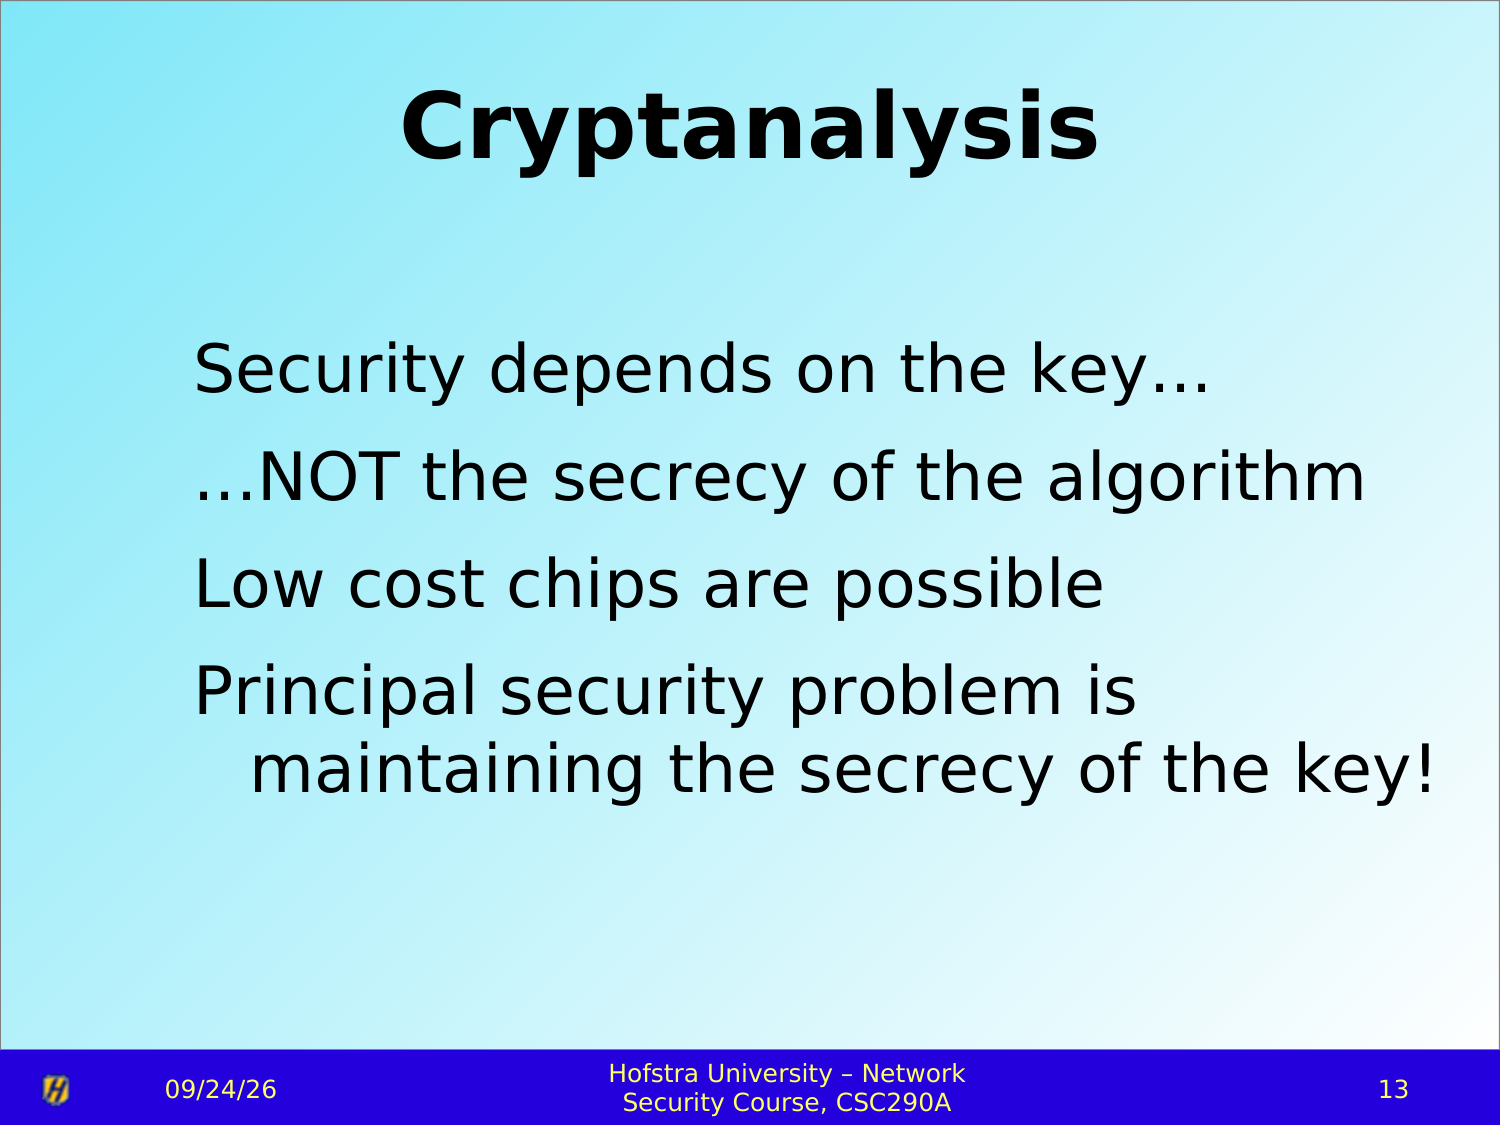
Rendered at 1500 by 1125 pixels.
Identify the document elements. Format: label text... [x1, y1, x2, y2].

list Security depends on the key... ...NOT the secrecy of the algorithm Low cost chips are possible Principal security problem is maintaining the secrecy of the key! [193, 330, 1469, 1013]
title Cryptanalysis [71, 70, 1431, 184]
picture [37, 1072, 76, 1110]
